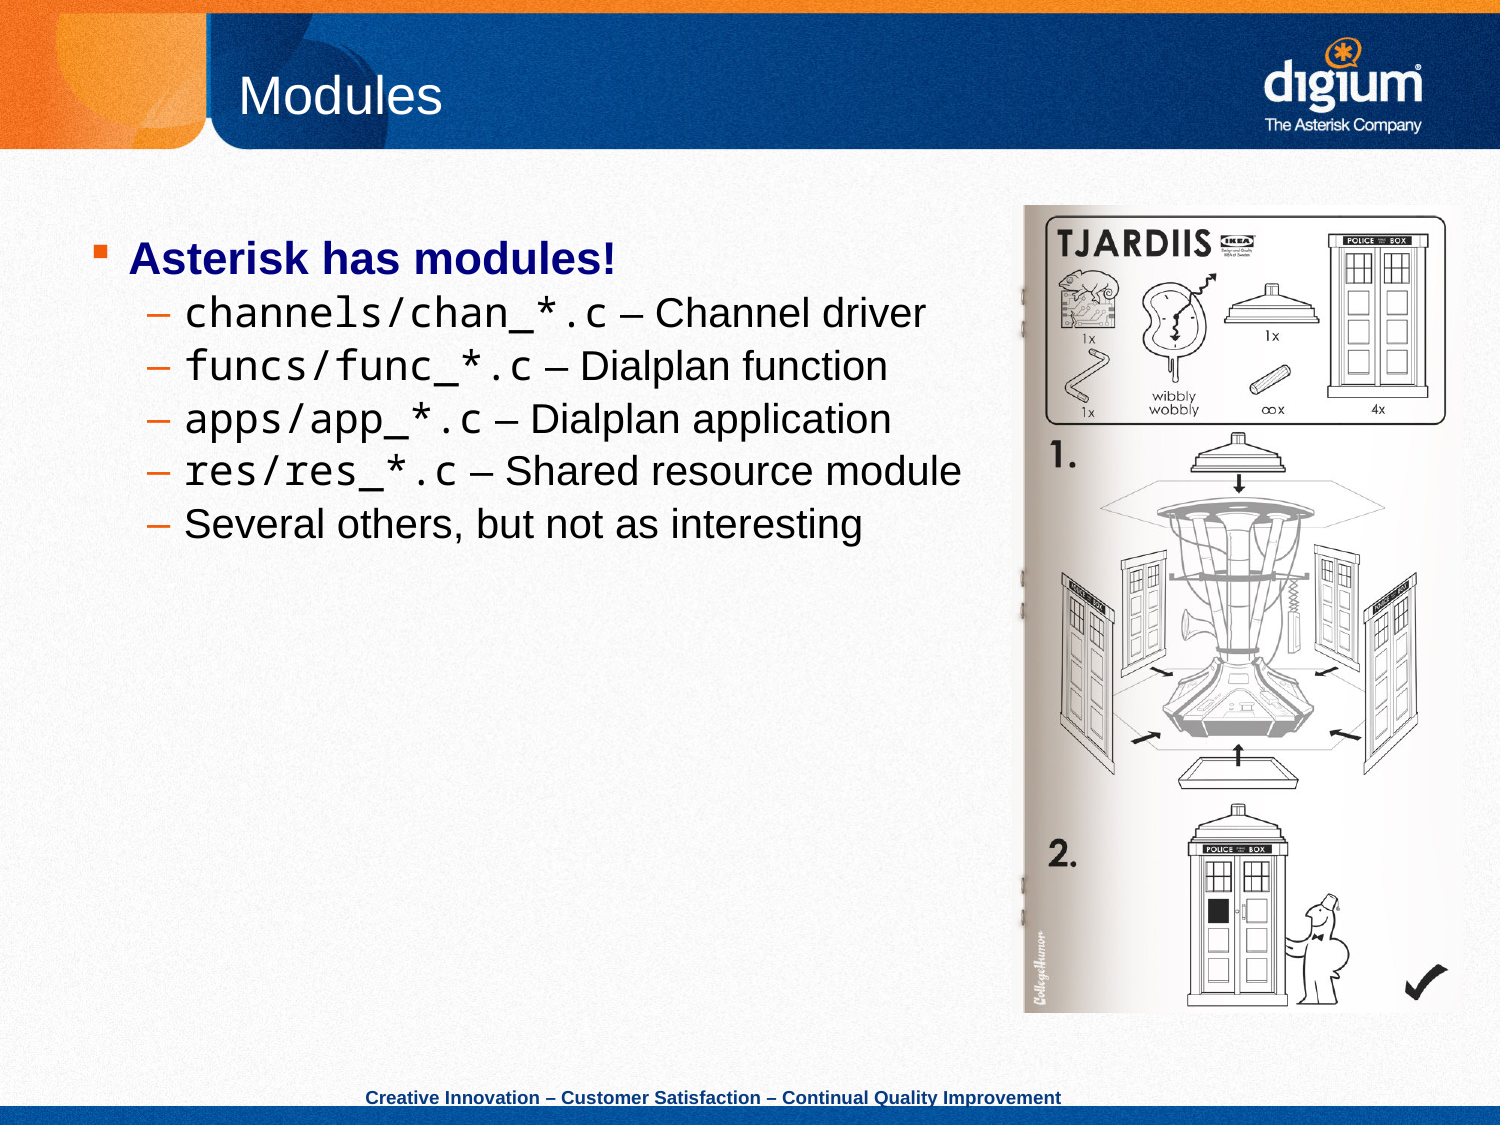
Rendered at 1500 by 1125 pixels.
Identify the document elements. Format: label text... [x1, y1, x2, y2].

title Modules [238, 27, 1243, 127]
picture [0, 0, 1500, 1125]
list Asterisk has modules! channels/chan_*.c – Channel driver funcs/func_*.c – Dialplan function apps/app_*.c – Dialplan application res/res_*.c – Shared resource module Several others, but not as interesting [75, 224, 1012, 878]
